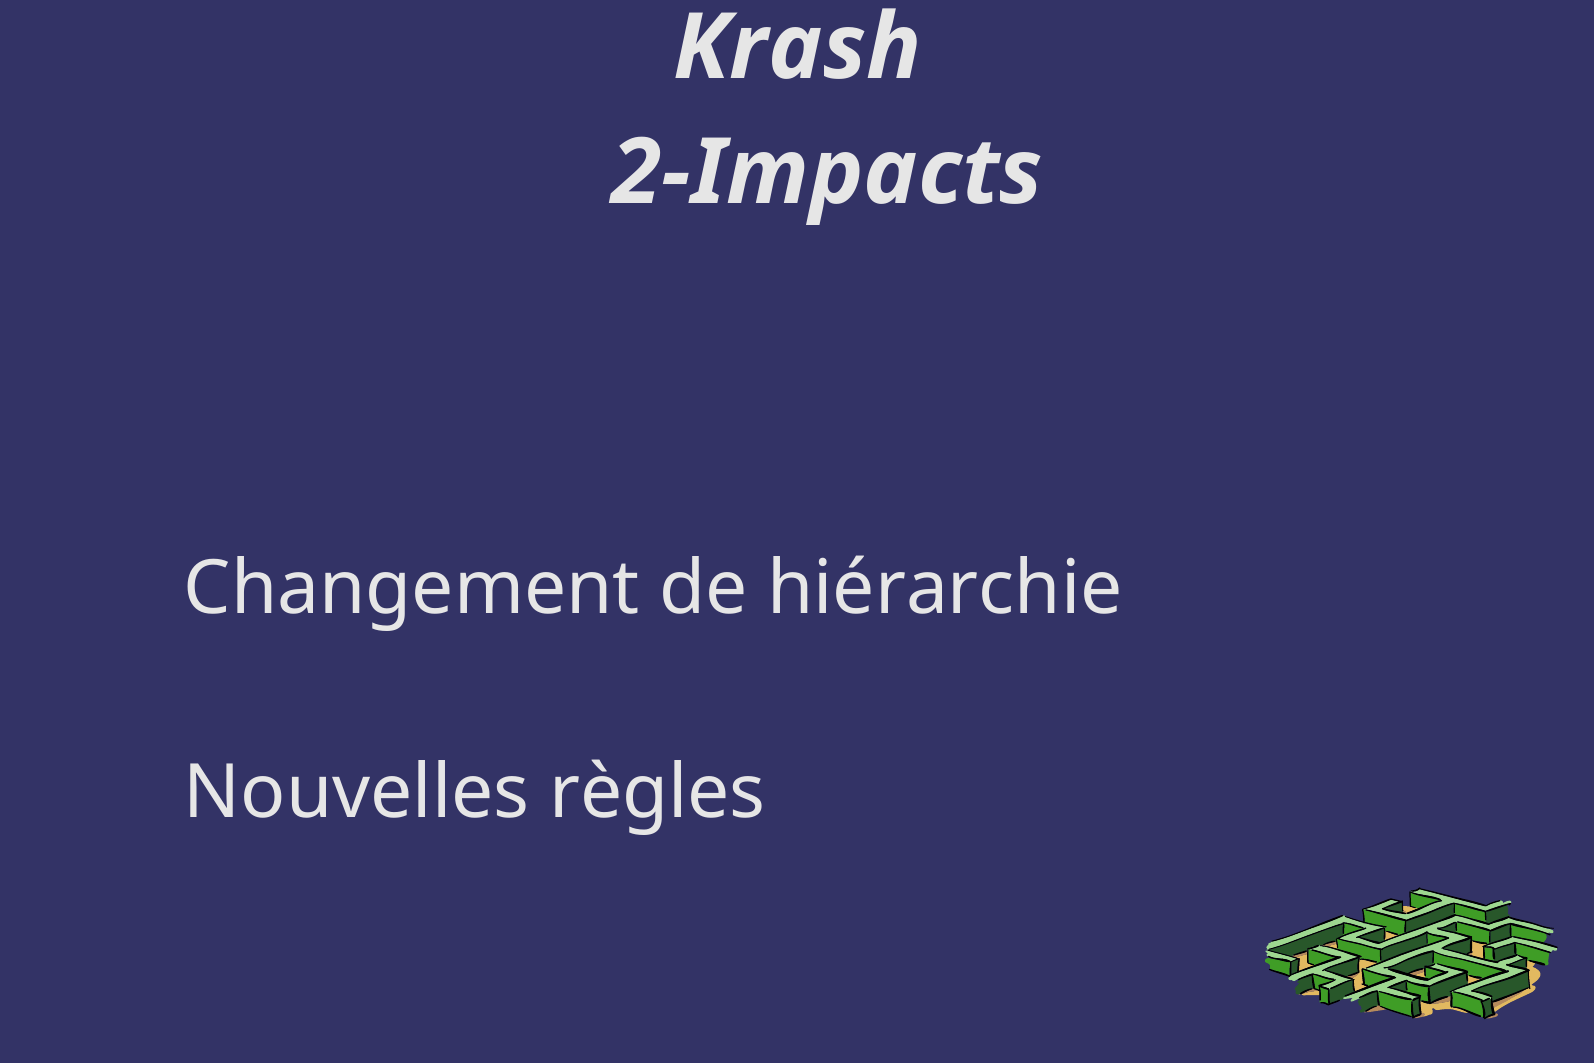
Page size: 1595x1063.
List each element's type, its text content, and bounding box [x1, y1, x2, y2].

list Changement de hiérarchie Nouvelles règles [172, 430, 1359, 945]
title Krash 2-Impacts [117, 0, 1479, 220]
